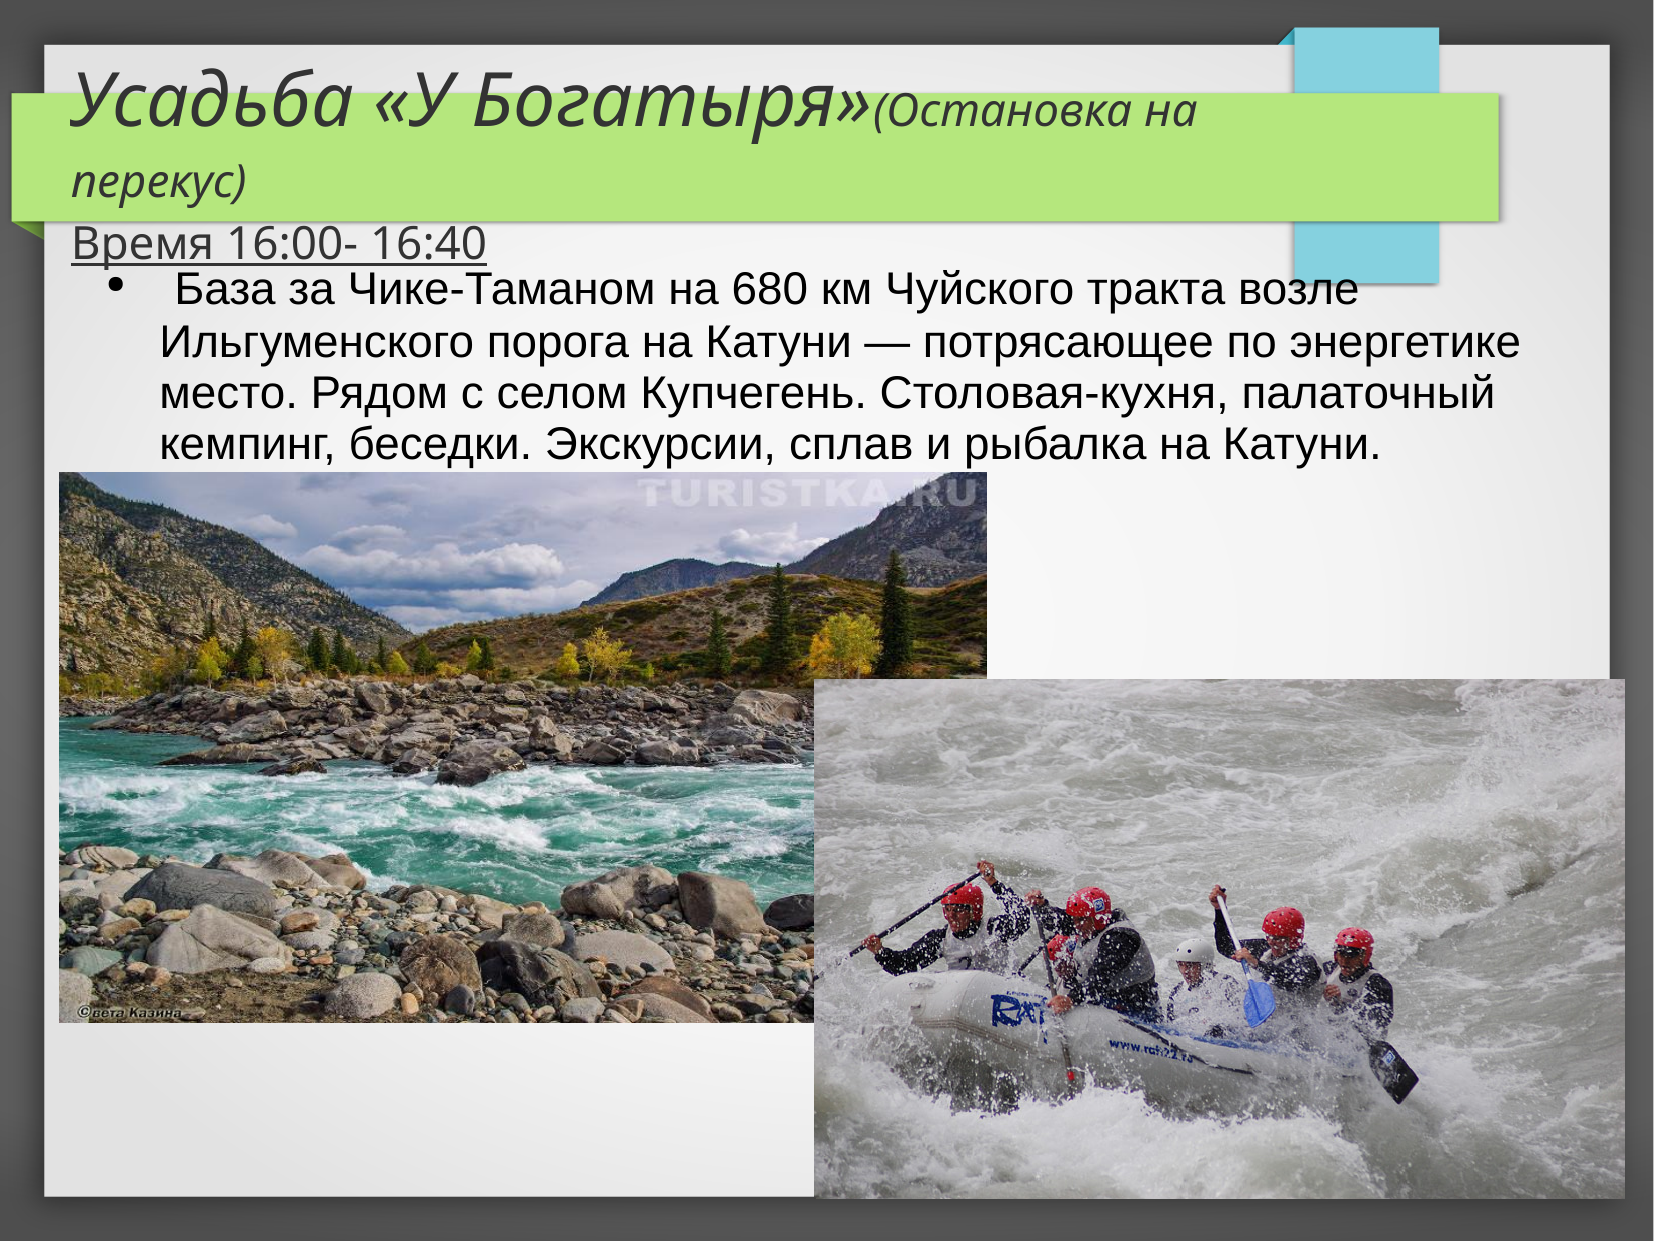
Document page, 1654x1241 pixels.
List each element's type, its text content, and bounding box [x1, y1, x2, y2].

picture [0, 0, 1654, 1241]
title Усадьба «У Богатыря»(Остановка на перекус) Время 16:00- 16:40 [70, 87, 1300, 232]
list База за Чике-Таманом на 680 км Чуйского тракта возле Ильгуменского порога на Катуни — потрясающее по энергетике место. Рядом с селом Купчегень. Столовая-кухня, палаточный кемпинг, беседки. Экскурсии, сплав и рыбалка на Катуни. [88, 255, 1544, 679]
